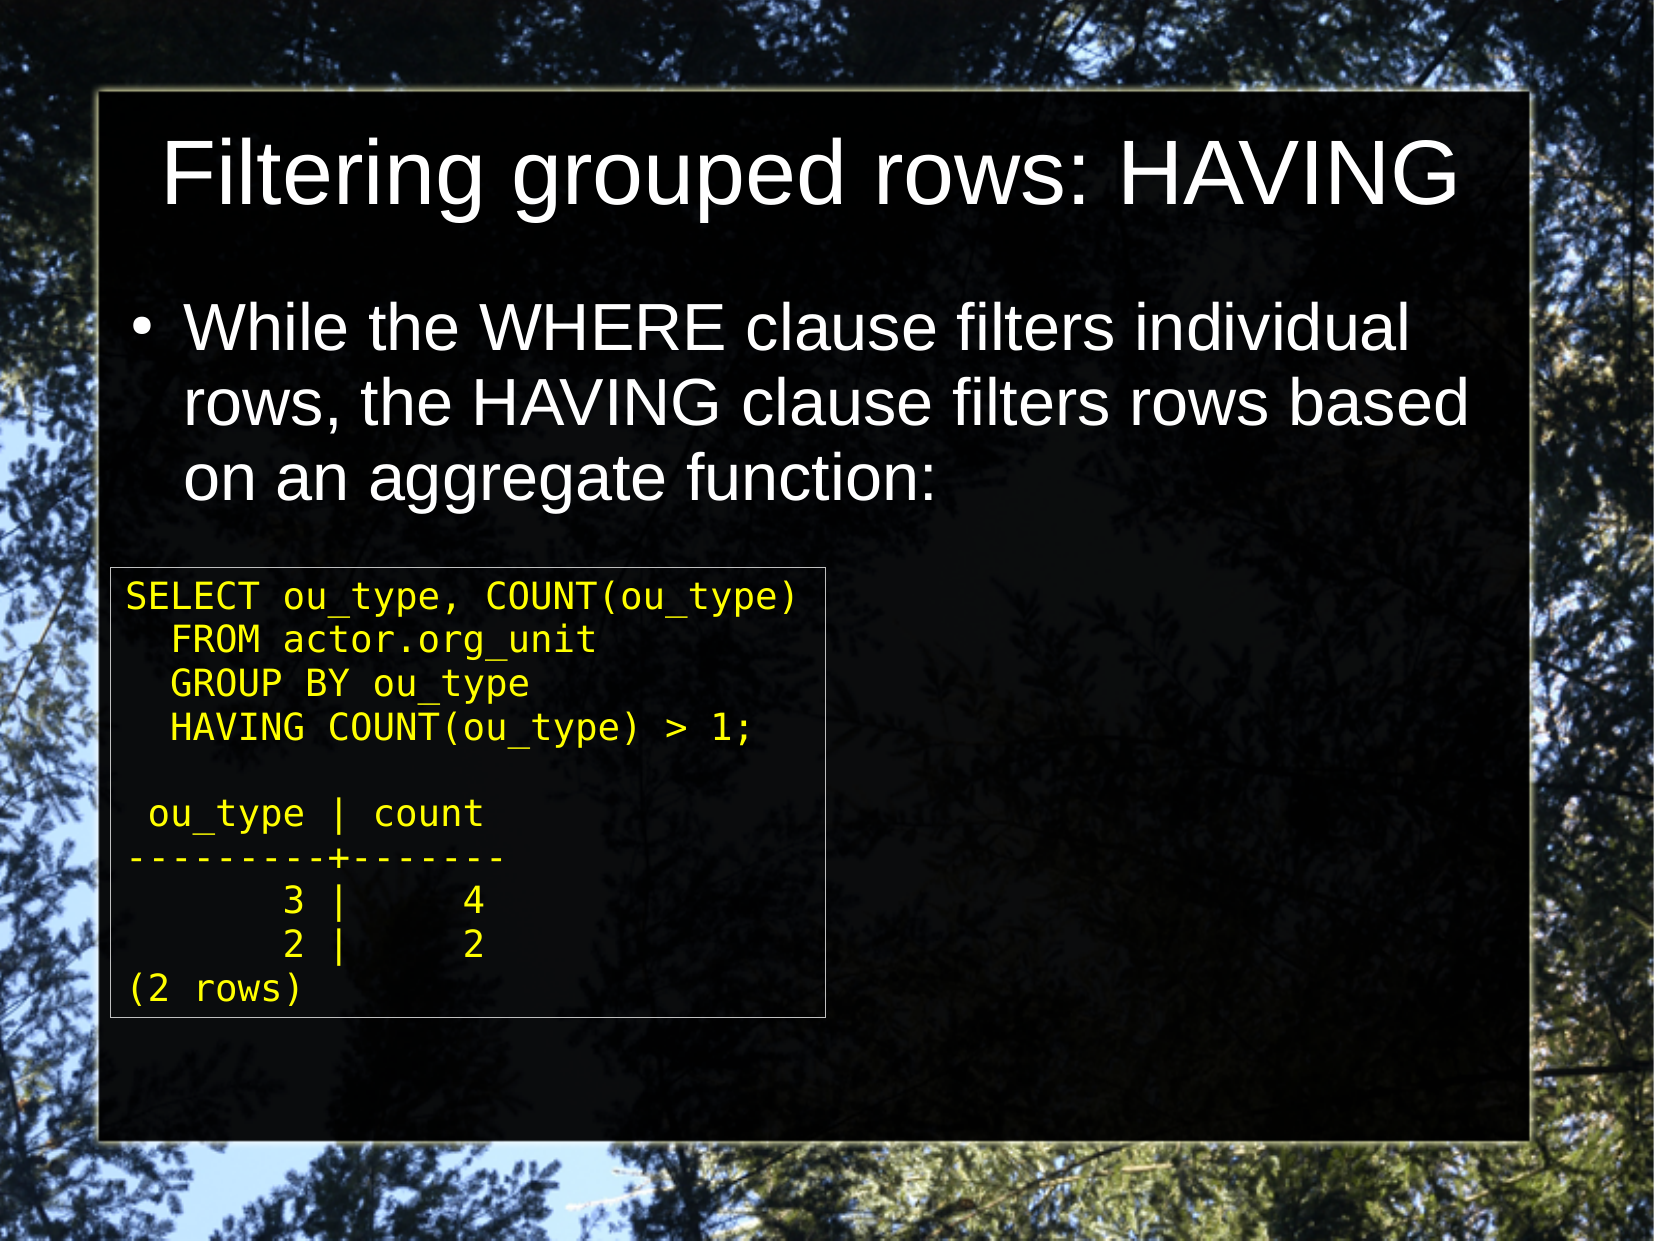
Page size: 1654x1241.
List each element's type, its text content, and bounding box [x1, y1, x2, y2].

title Filtering grouped rows: HAVING [88, 88, 1536, 257]
list While the WHERE clause filters individual rows, the HAVING clause filters rows based on an aggregate function: [112, 290, 1536, 1010]
picture [0, 0, 1654, 1241]
text_box SELECT ou_type, COUNT(ou_type) FROM actor.org_unit GROUP BY ou_type HAVING COUNT(ou_type) > 1; ou_type | count ---------+------- 3 | 4 2 | 2 (2 rows) [110, 567, 826, 1018]
